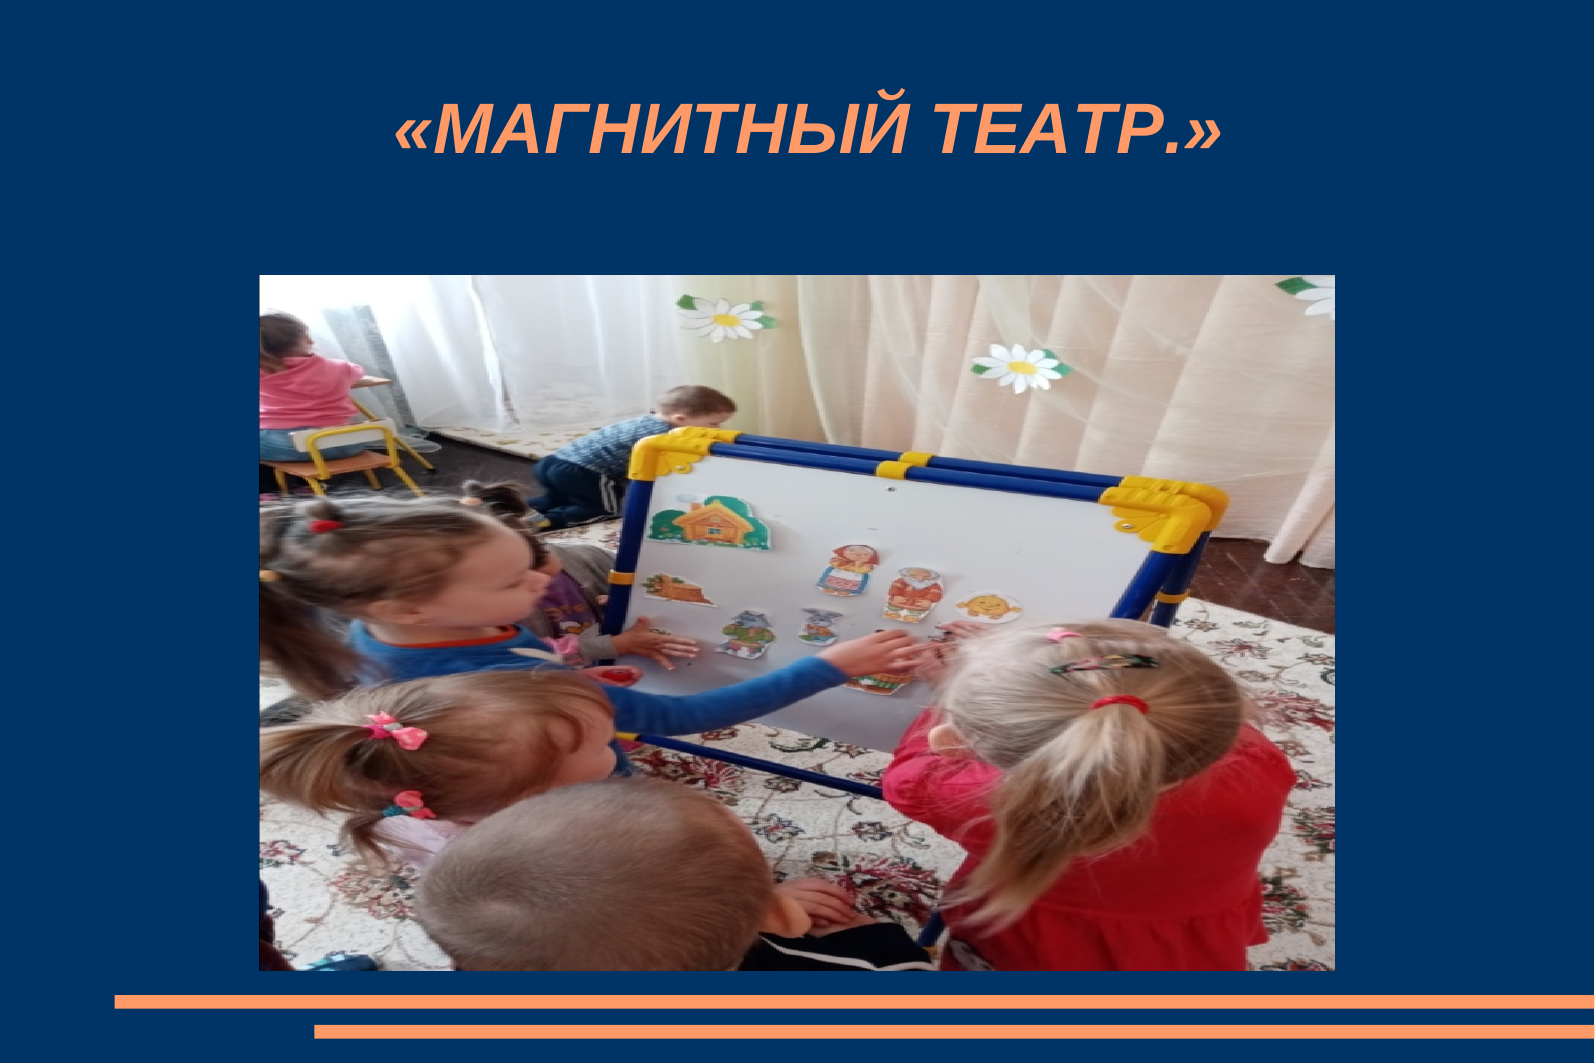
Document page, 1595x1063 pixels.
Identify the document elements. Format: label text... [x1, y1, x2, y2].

title «МАГНИТНЫЙ ТЕАТР.» [117, 39, 1479, 218]
picture [259, 275, 1335, 971]
